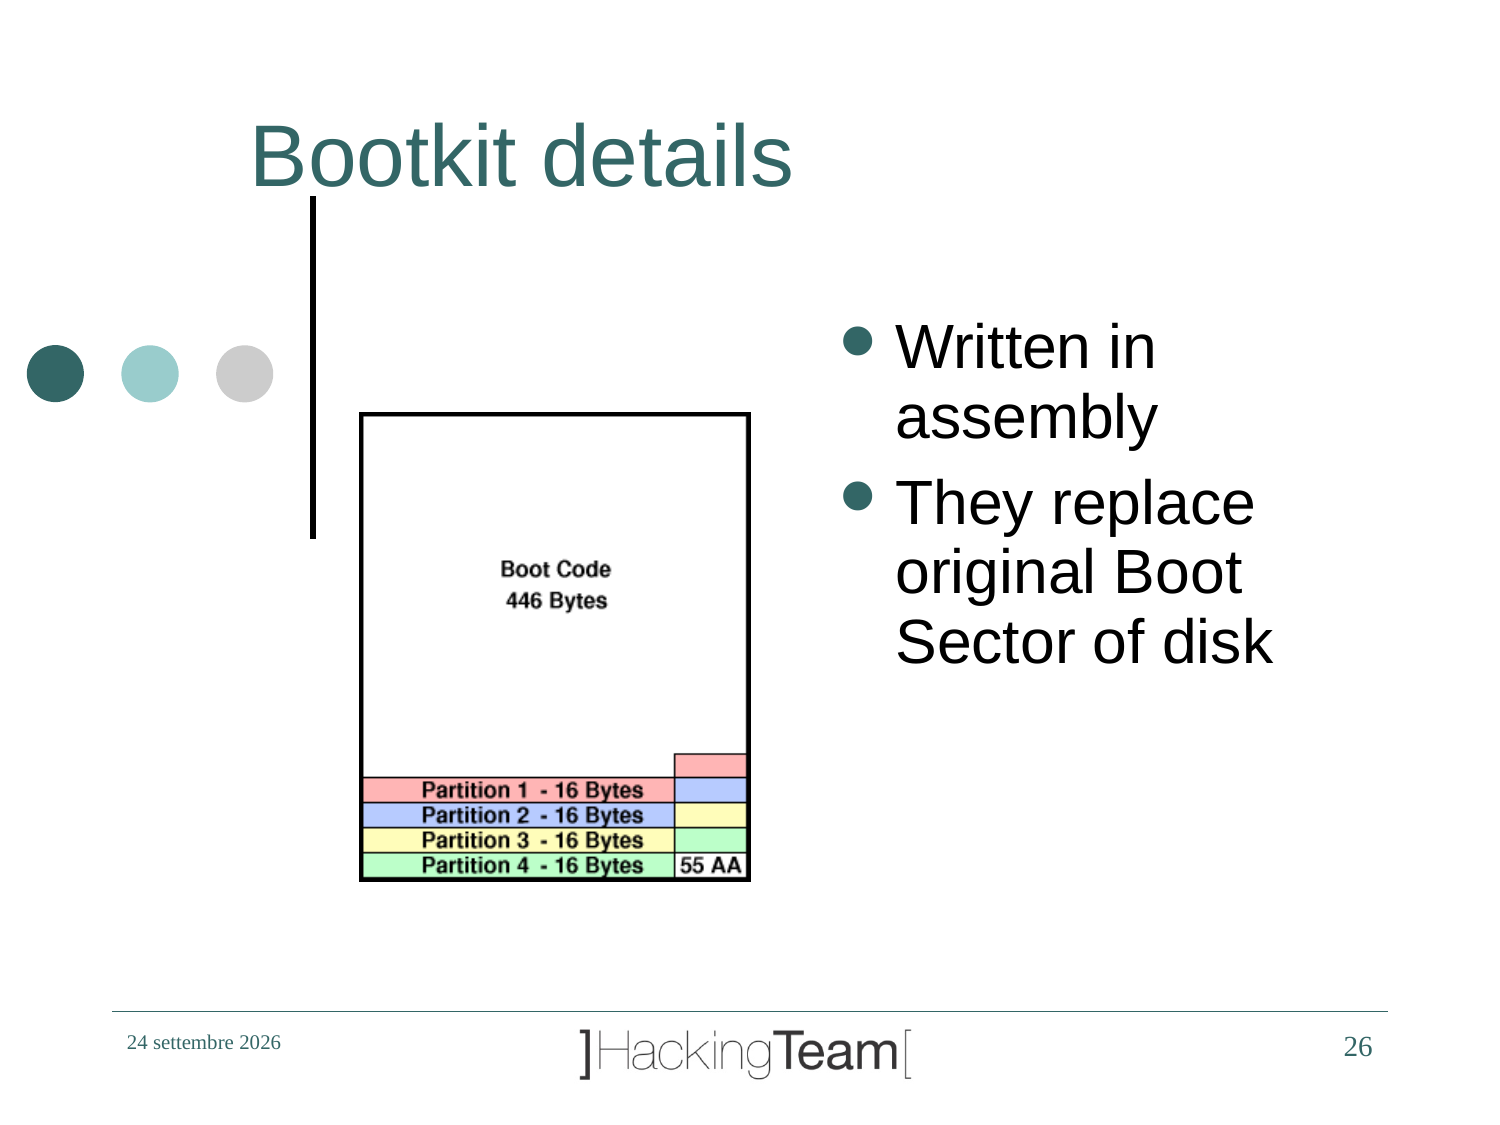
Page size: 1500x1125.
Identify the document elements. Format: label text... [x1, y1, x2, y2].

list Written in assembly They replace original Boot Sector of disk [839, 312, 1401, 1056]
title Bootkit details [249, 31, 1401, 282]
picture [574, 1023, 916, 1084]
picture [359, 412, 751, 882]
